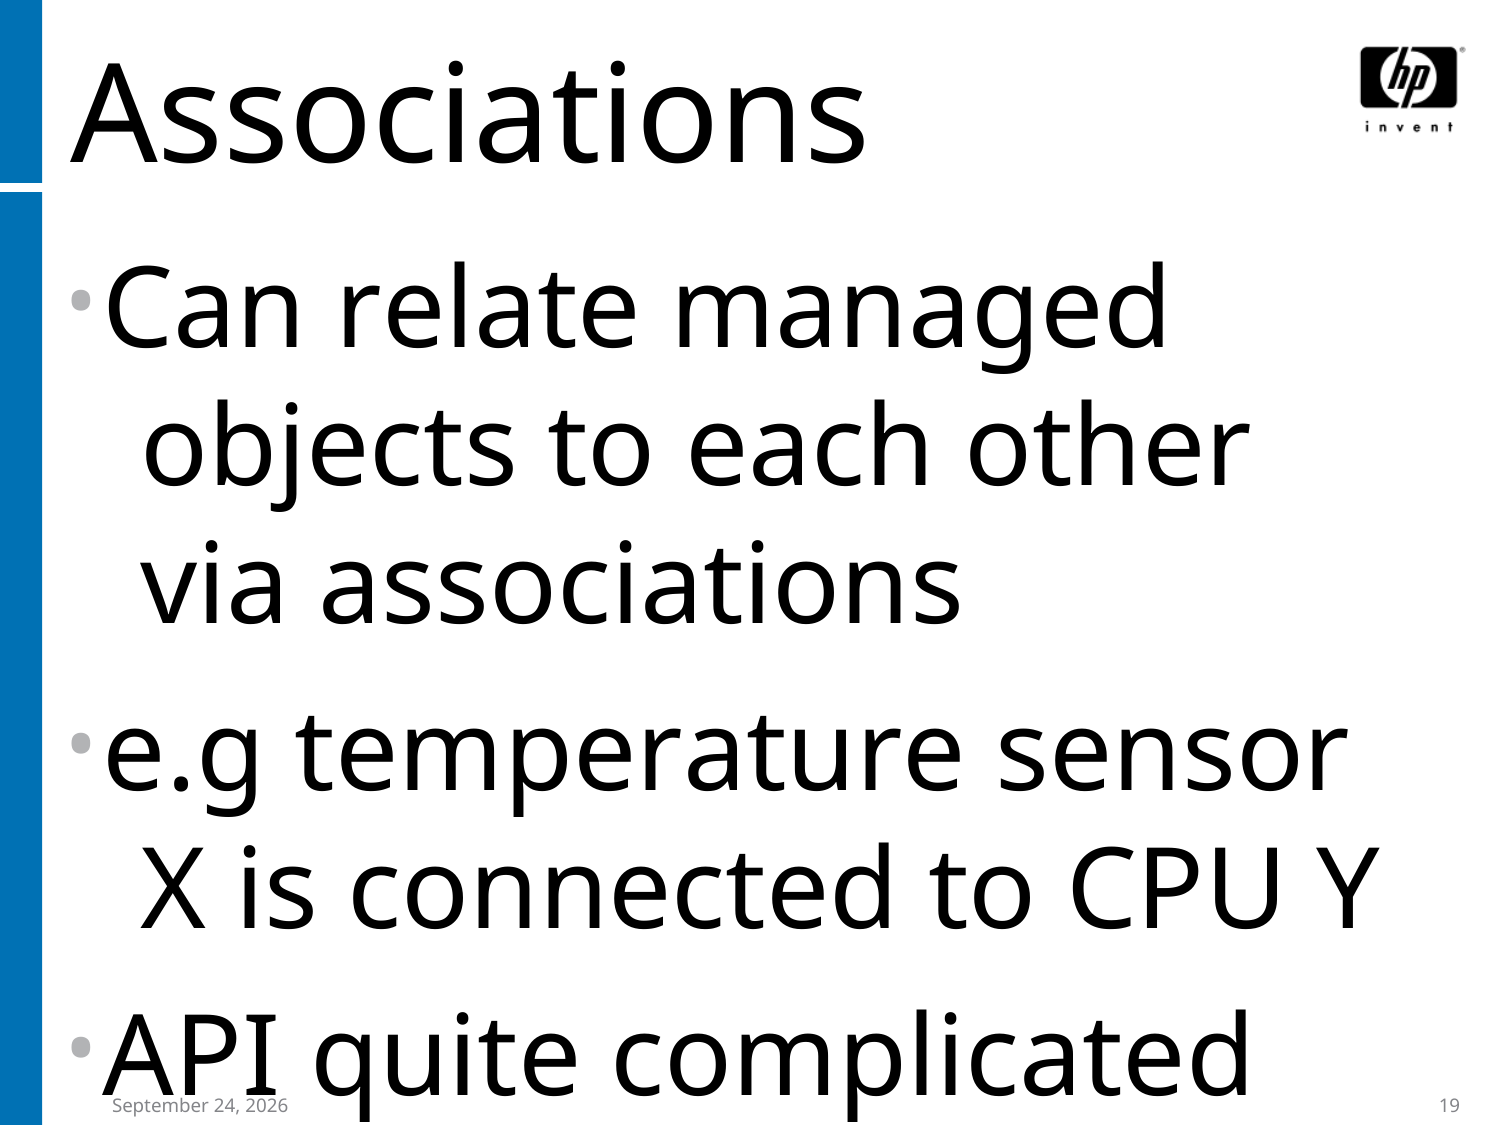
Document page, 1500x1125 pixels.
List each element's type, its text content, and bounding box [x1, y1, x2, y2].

list Can relate managed objects to each other via associations e.g temperature sensor X is connected to CPU Y API quite complicated [65, 237, 1423, 1063]
title Associations [70, 18, 1322, 207]
picture [1350, 37, 1472, 141]
